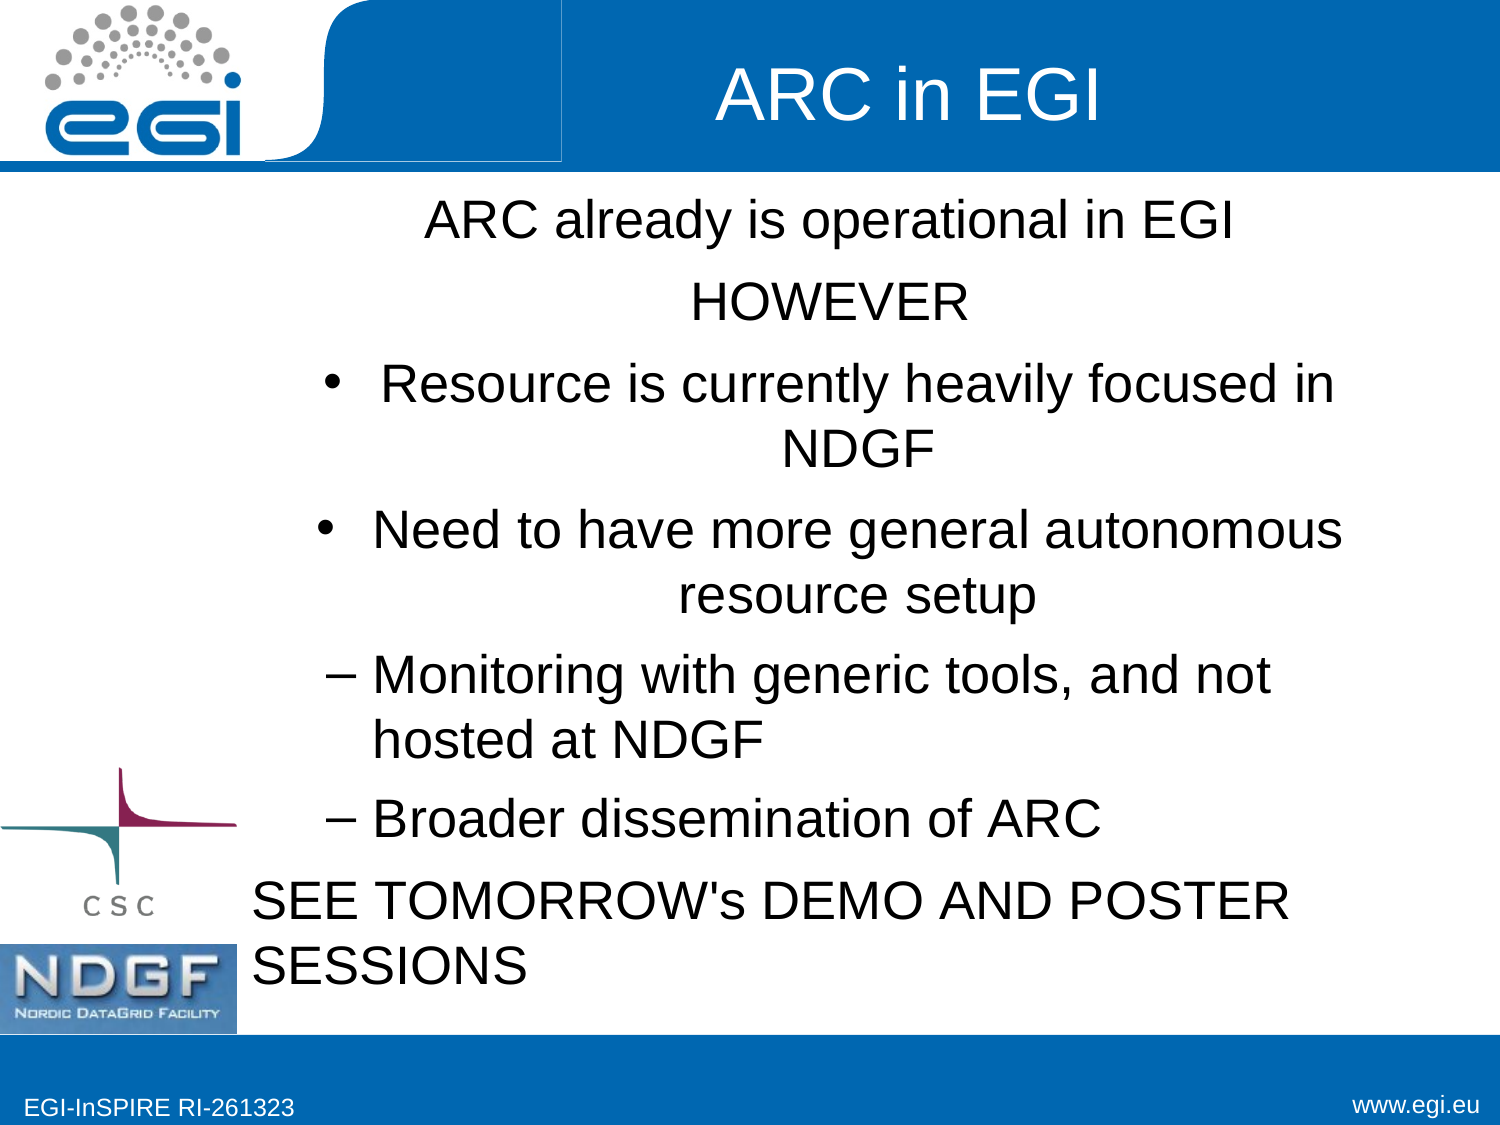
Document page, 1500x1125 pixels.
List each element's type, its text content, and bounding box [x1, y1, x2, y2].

list ARC already is operational in EGI HOWEVER Resource is currently heavily focused in NDGF Need to have more general autonomous resource setup Monitoring with generic tools, and not hosted at NDGF Broader dissemination of ARC SEE TOMORROW's DEMO AND POSTER SESSIONS [236, 177, 1426, 1003]
picture [0, 767, 236, 916]
picture [0, 944, 237, 1034]
title ARC in EGI [348, 0, 1471, 208]
picture [0, 0, 265, 161]
